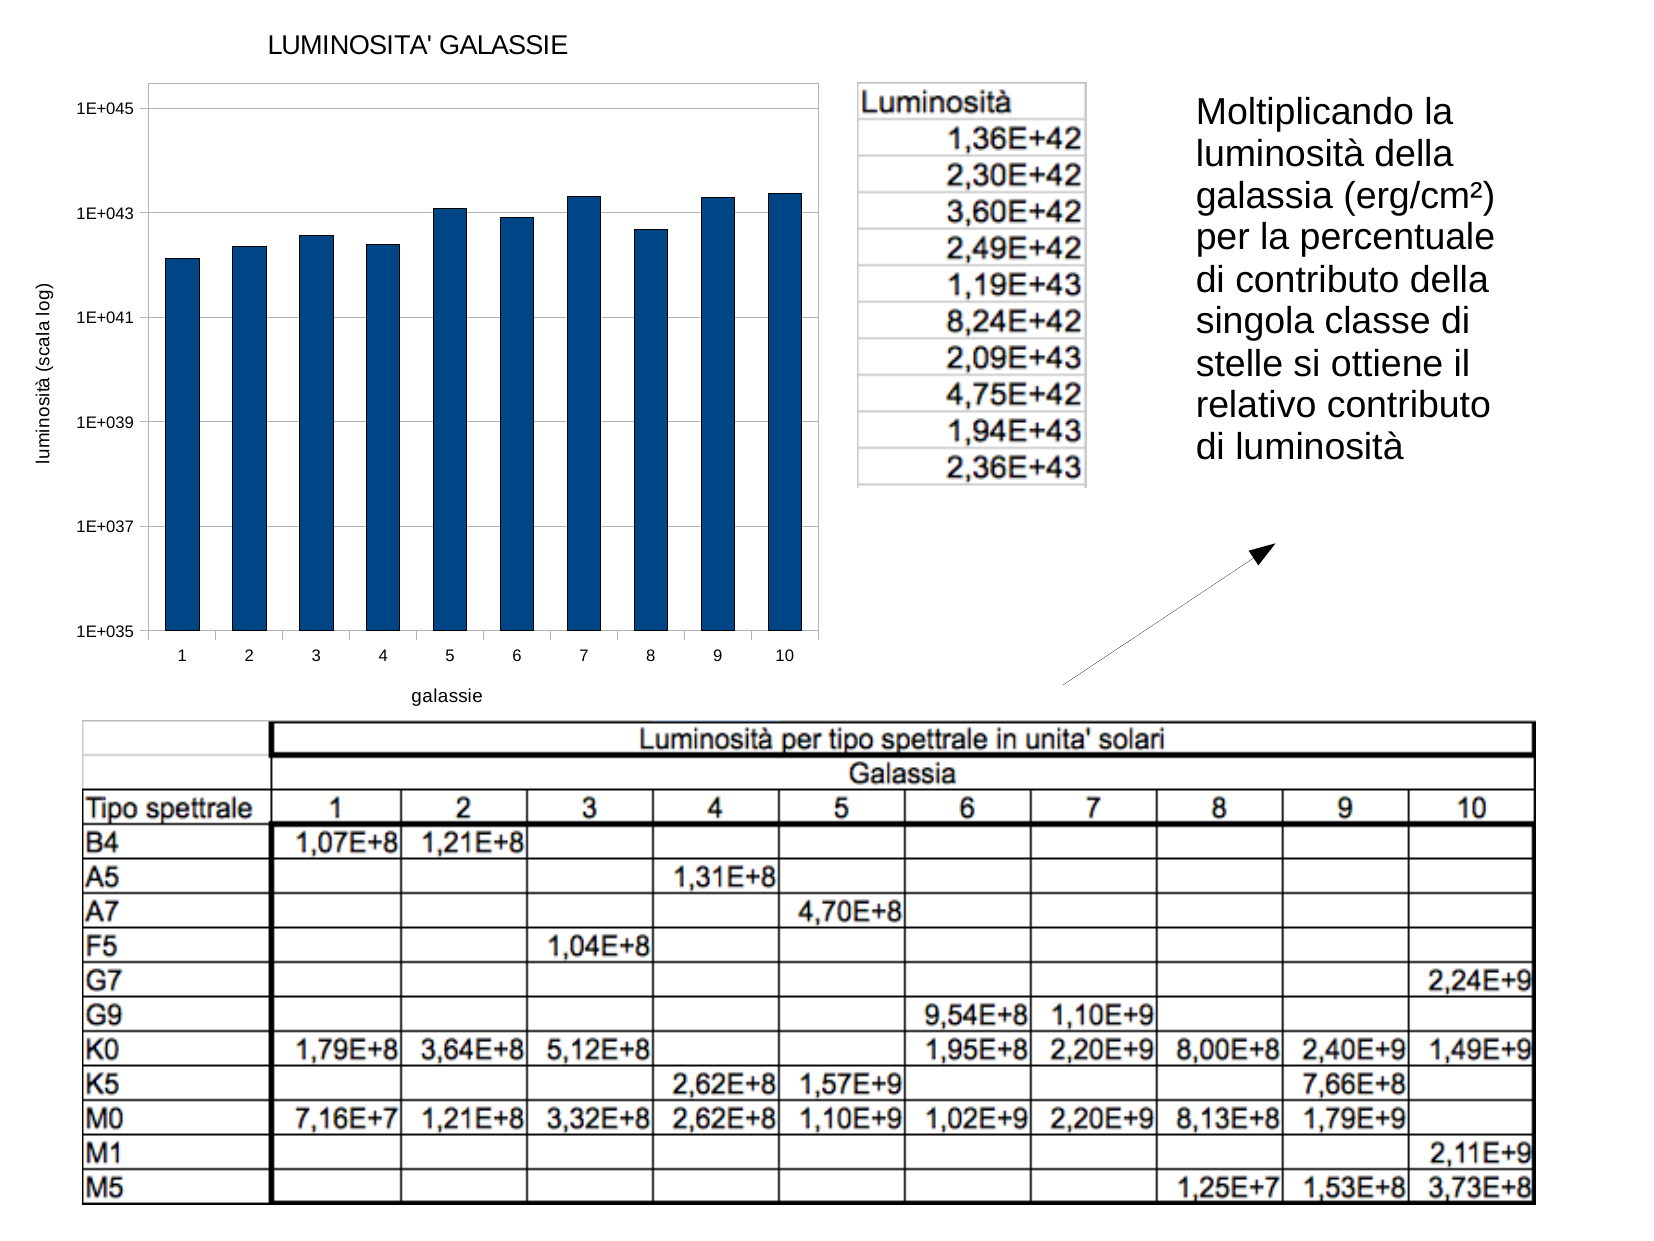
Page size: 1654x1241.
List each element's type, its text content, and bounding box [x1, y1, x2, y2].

text_box Moltiplicando la luminosità della galassia (erg/cm²) per la percentuale di contributo della singola classe di stelle si ottiene il relativo contributo di luminosità [1181, 82, 1536, 476]
picture [82, 720, 1536, 1205]
chart [0, 0, 835, 738]
picture [857, 82, 1087, 488]
